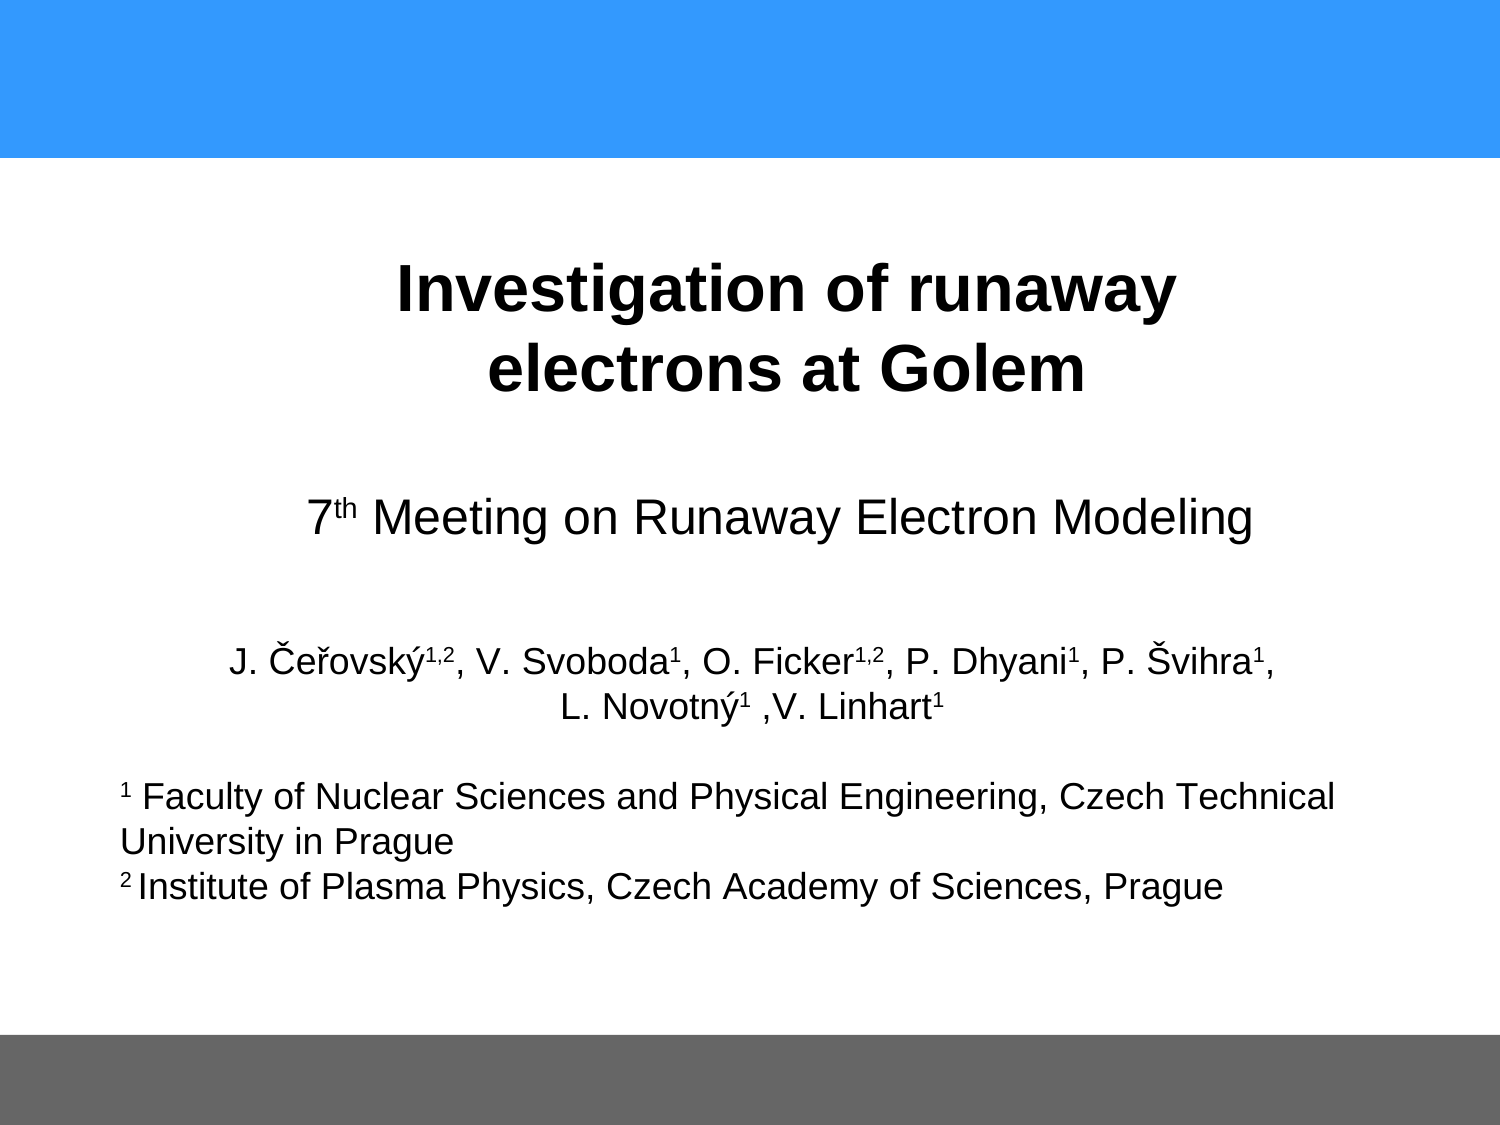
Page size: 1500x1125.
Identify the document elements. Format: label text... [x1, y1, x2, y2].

text_box Investigation of runaway electrons at Golem 7th Meeting on Runaway Electron Modeling [240, 237, 1336, 630]
text_box J. Čeřovský1,2, V. Svoboda1, O. Ficker1,2, P. Dhyani1, P. Švihra1, L. Novotný1 ,V. Linhart1 1 Faculty of Nuclear Sciences and Physical Engineering, Czech Technical University in Prague 2 Institute of Plasma Physics, Czech Academy of Sciences, Prague [105, 630, 1411, 1095]
text_box [0, 1034, 1500, 1125]
